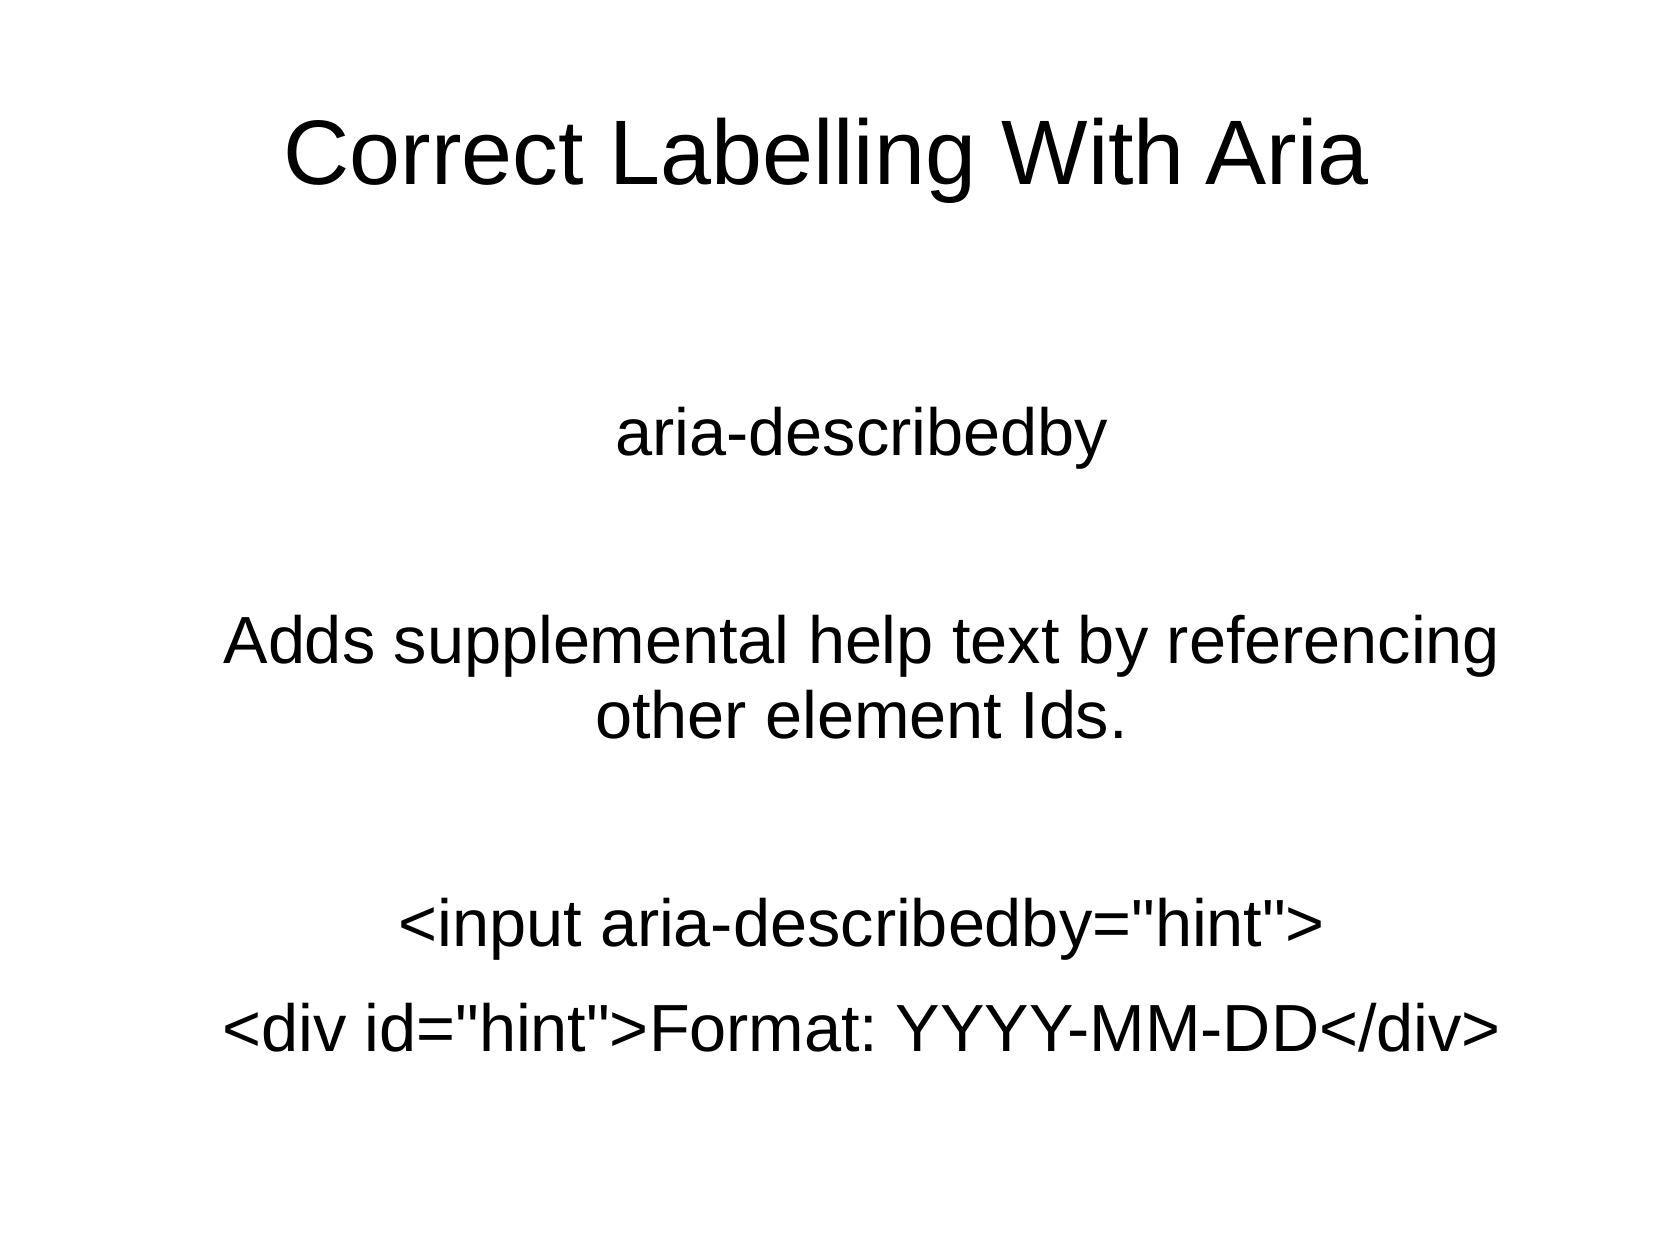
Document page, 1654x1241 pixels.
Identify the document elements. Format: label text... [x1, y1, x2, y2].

list aria-describedby Adds supplemental help text by referencing other element Ids. <input aria-describedby="hint"> <div id="hint">Format: YYYY-MM-DD</div> [82, 290, 1571, 1109]
title Correct Labelling With Aria [82, 49, 1571, 257]
